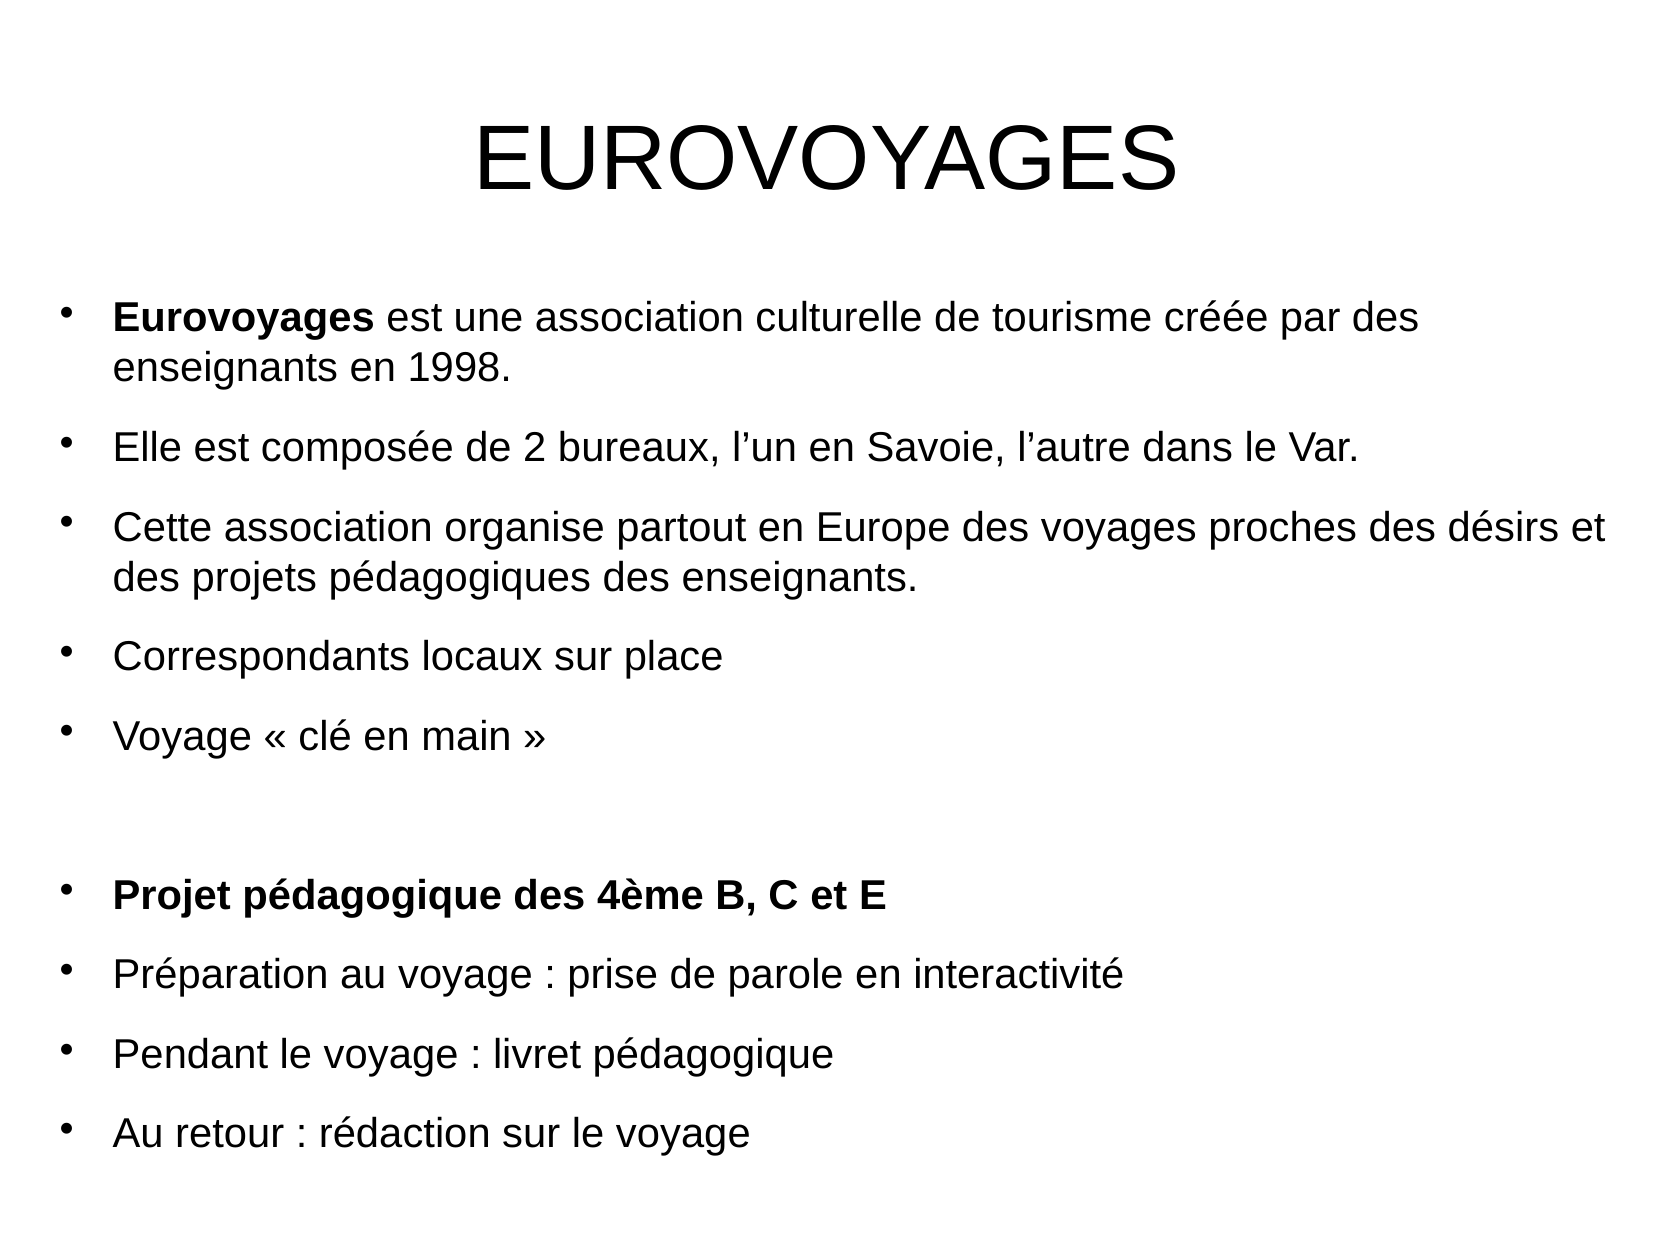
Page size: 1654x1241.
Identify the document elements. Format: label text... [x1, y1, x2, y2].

text_box Eurovoyages est une association culturelle de tourisme créée par des enseignants en 1998. Elle est composée de 2 bureaux, l’un en Savoie, l’autre dans le Var. Cette association organise partout en Europe des voyages proches des désirs et des projets pédagogiques des enseignants. Correspondants locaux sur place Voyage « clé en main » Projet pédagogique des 4ème B, C et E Préparation au voyage : prise de parole en interactivité Pendant le voyage : livret pédagogique Au retour : rédaction sur le voyage [41, 290, 1618, 1213]
text_box EUROVOYAGES [82, 49, 1571, 257]
